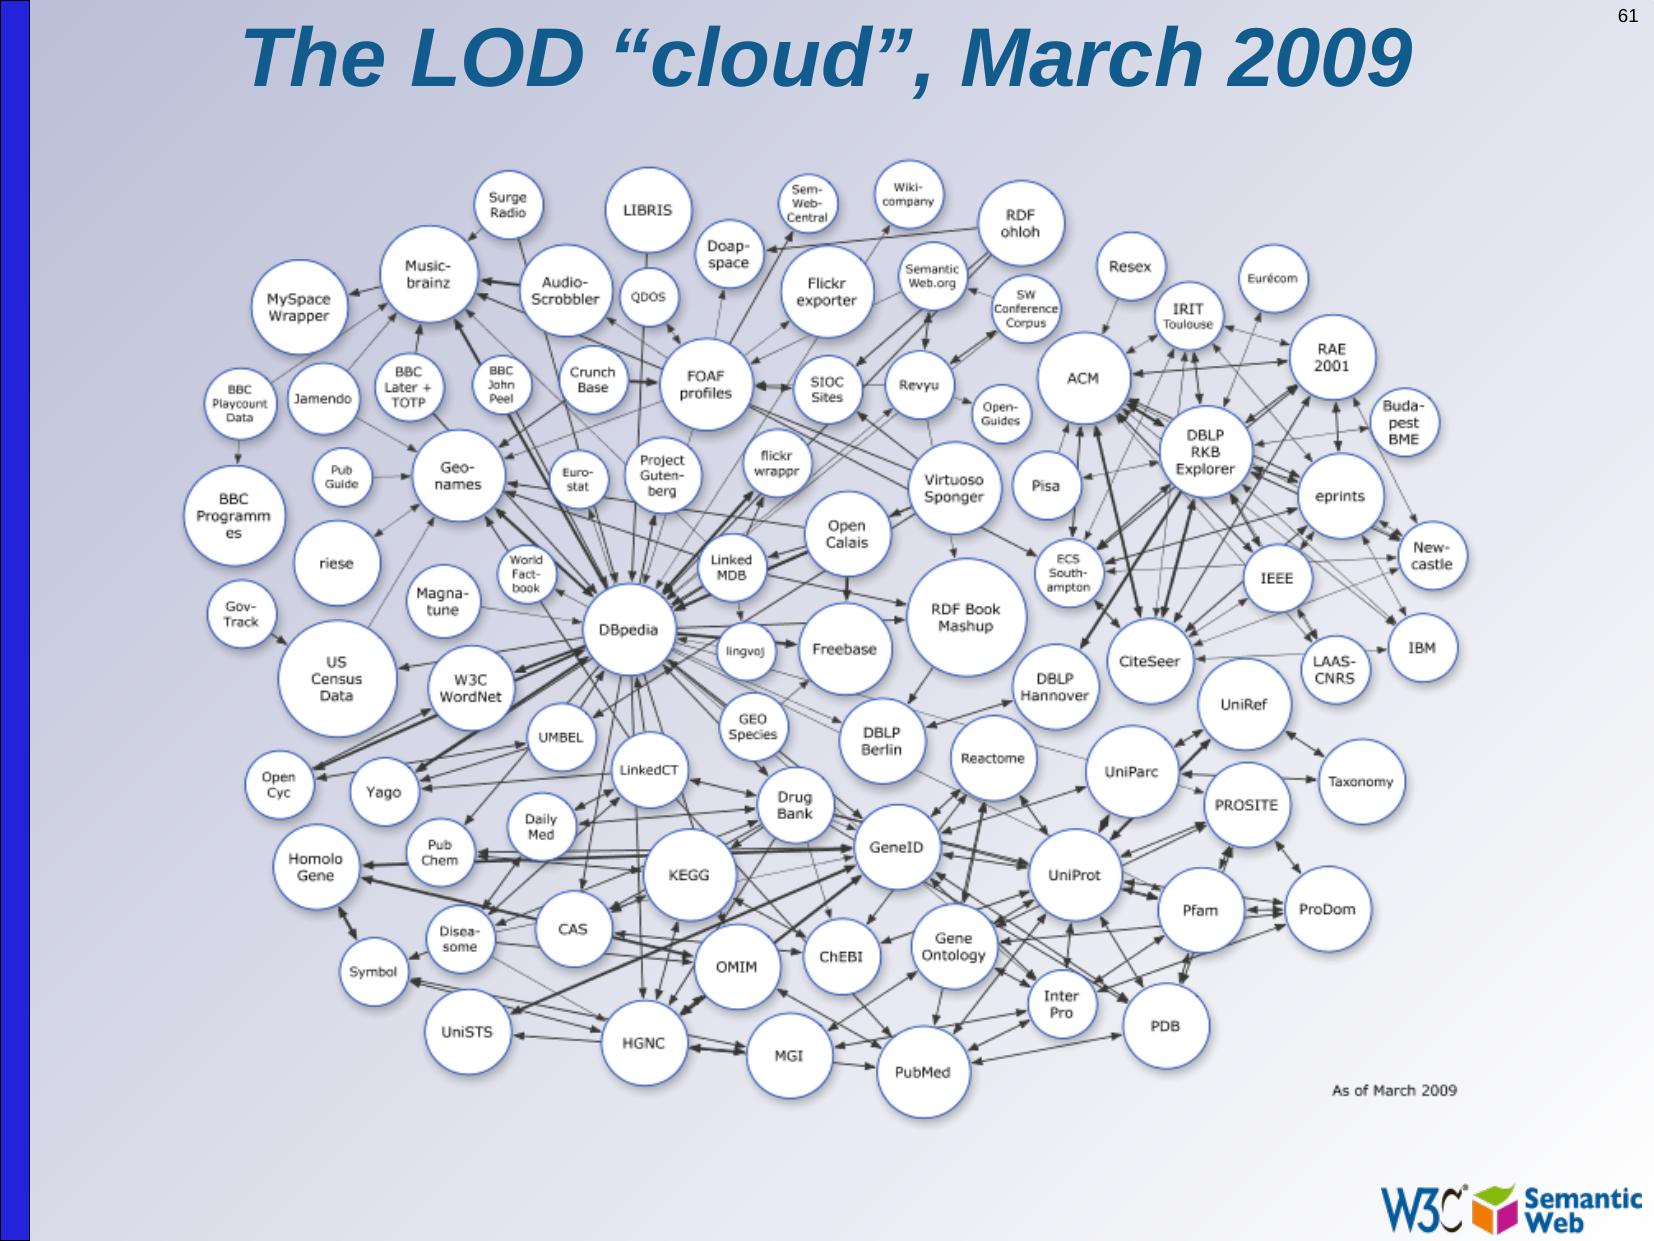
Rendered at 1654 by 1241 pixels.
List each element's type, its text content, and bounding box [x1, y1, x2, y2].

title The LOD “cloud”, March 2009 [0, 7, 1654, 111]
picture [171, 151, 1487, 1140]
picture [1381, 1181, 1642, 1235]
